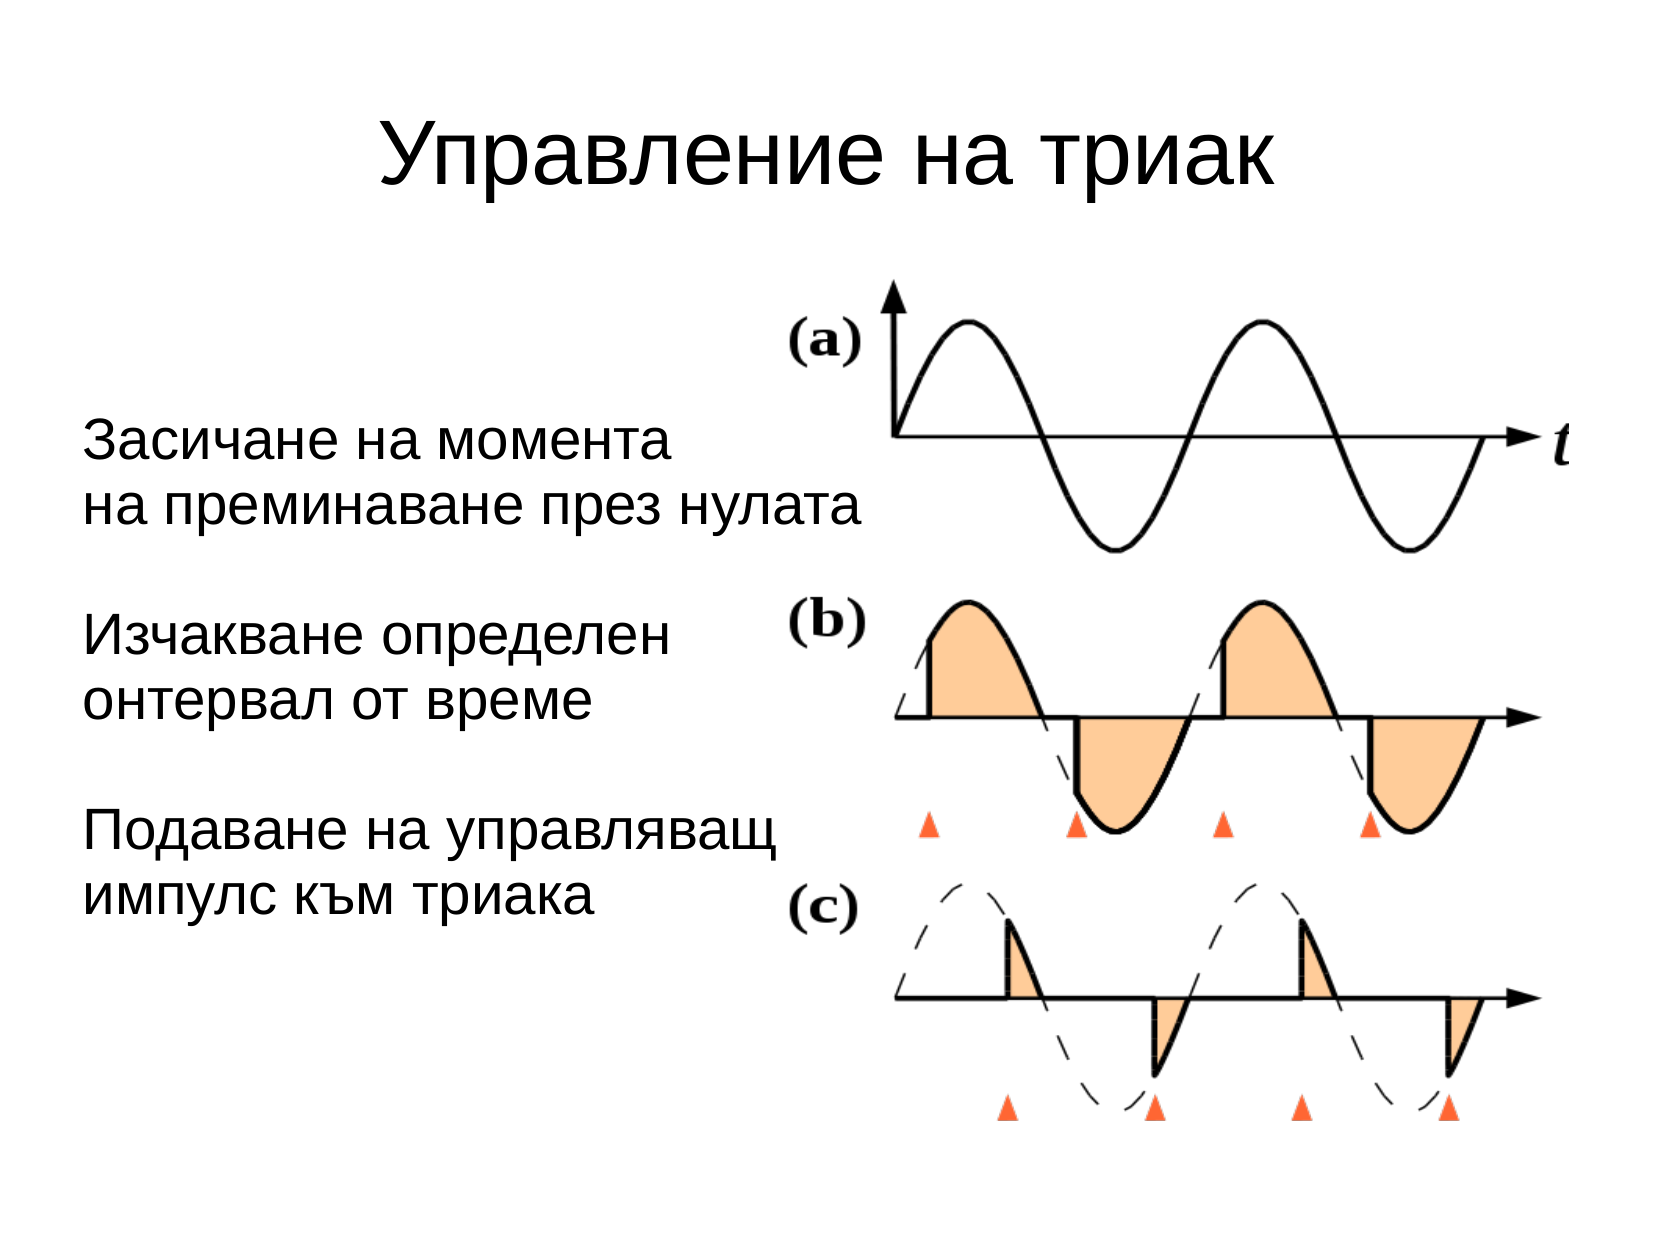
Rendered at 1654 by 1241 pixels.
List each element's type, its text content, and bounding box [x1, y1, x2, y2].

subtitle Засичане на момента на преминаване през нулата Изчакване определен онтервал от време Подаване на управляващ импулс към триака [82, 297, 787, 1102]
title Управление на триак [82, 56, 1571, 250]
picture [787, 262, 1569, 1126]
